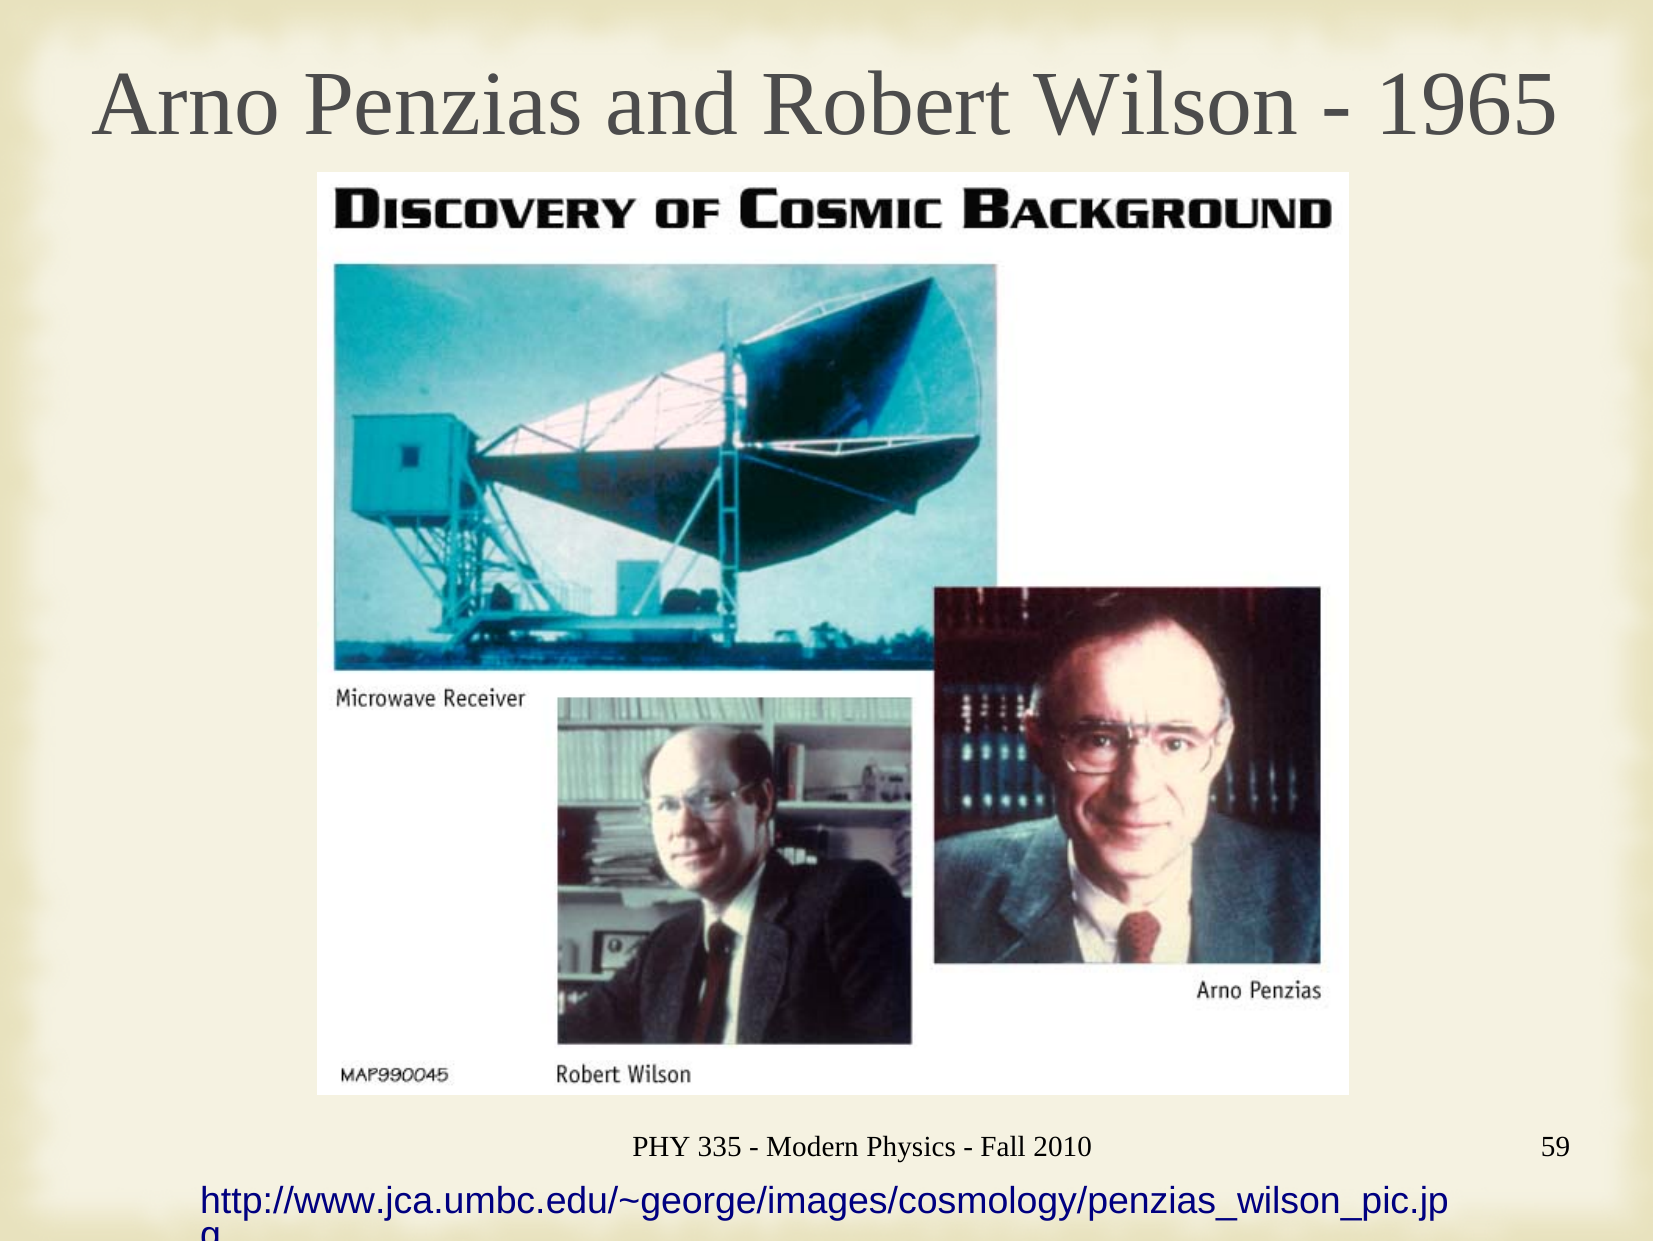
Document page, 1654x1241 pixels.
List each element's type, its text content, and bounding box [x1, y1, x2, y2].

title Arno Penzias and Robert Wilson - 1965 [82, 0, 1571, 208]
picture [205, 1230, 215, 1241]
text_box http://www.jca.umbc.edu/~george/images/cosmology/penzias_wilson_pic.jpg [185, 1172, 1482, 1230]
picture [0, 0, 1653, 1241]
